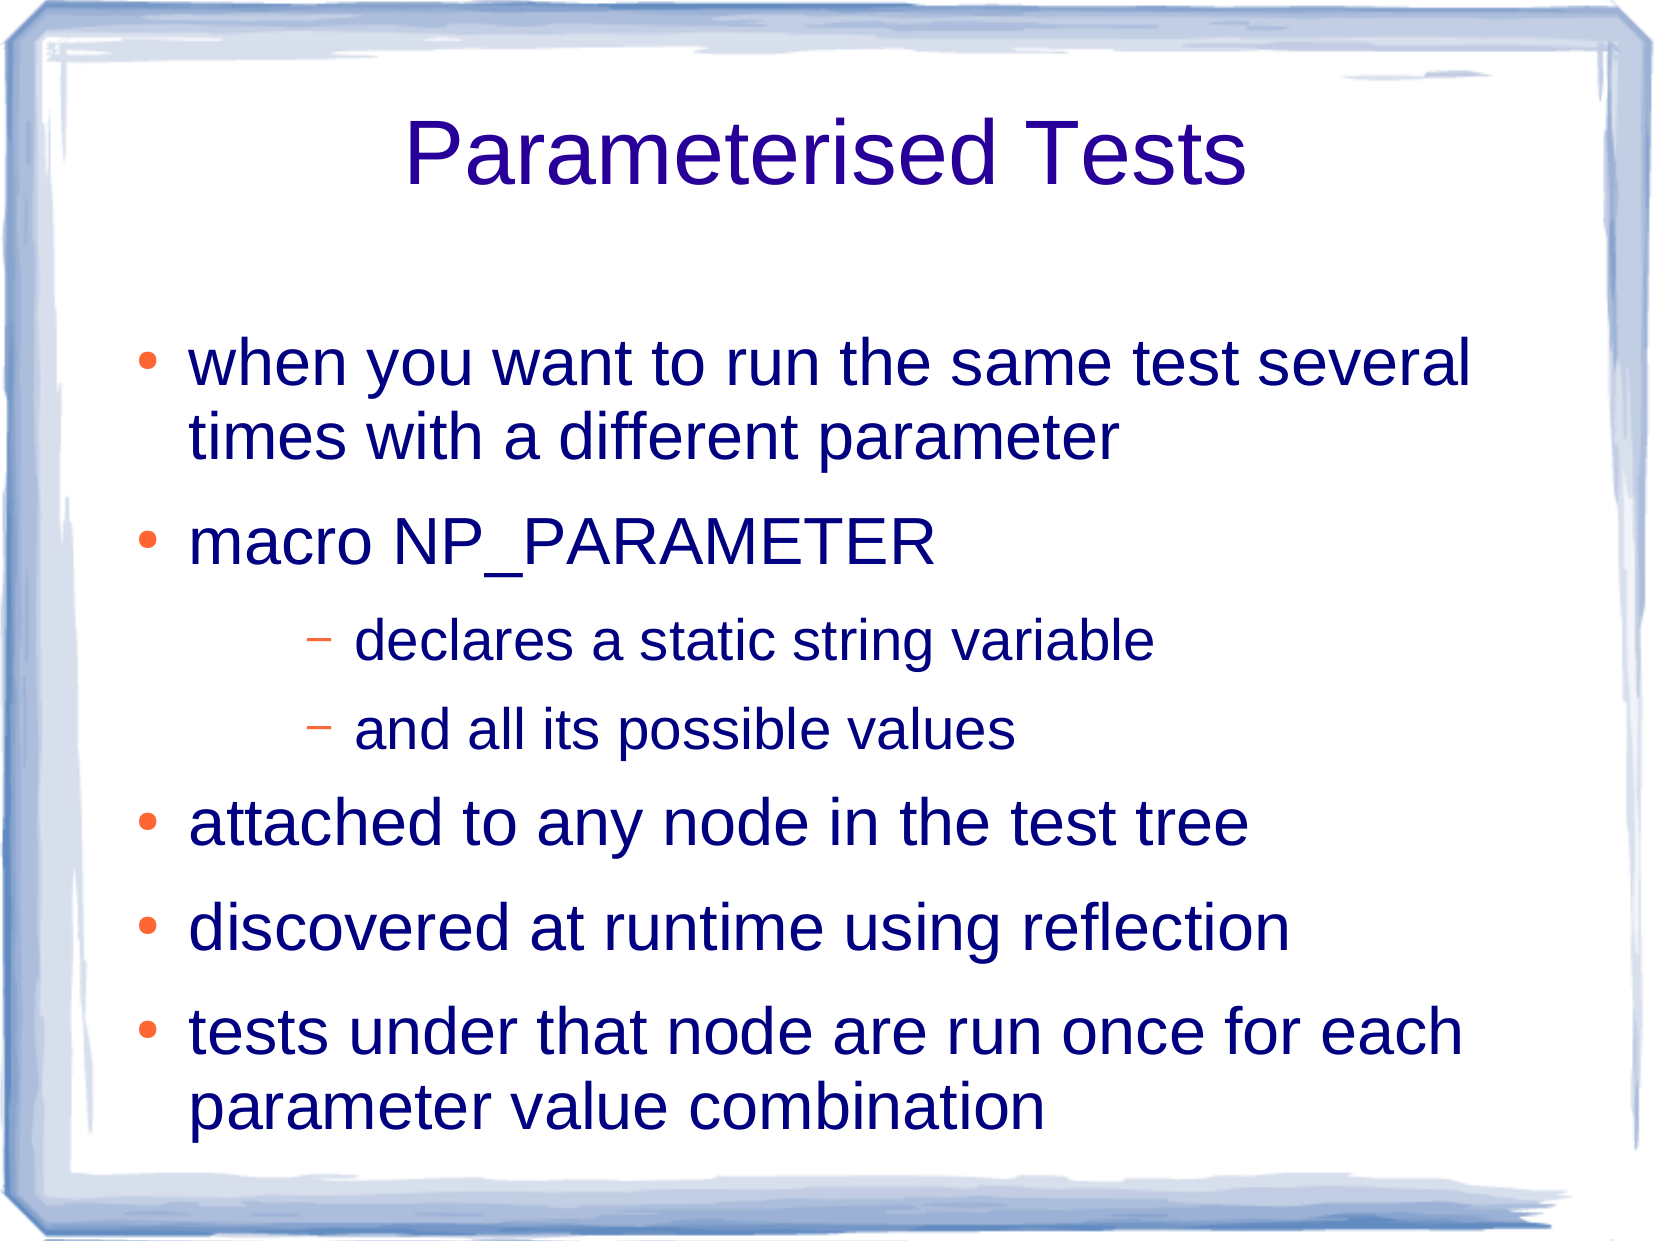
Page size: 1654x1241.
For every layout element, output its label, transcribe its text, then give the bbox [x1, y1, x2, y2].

list when you want to run the same test several times with a different parameter macro NP_PARAMETER declares a static string variable and all its possible values attached to any node in the test tree discovered at runtime using reflection tests under that node are run once for each parameter value combination [118, 324, 1571, 1144]
picture [0, 0, 1654, 1241]
title Parameterised Tests [82, 56, 1571, 250]
